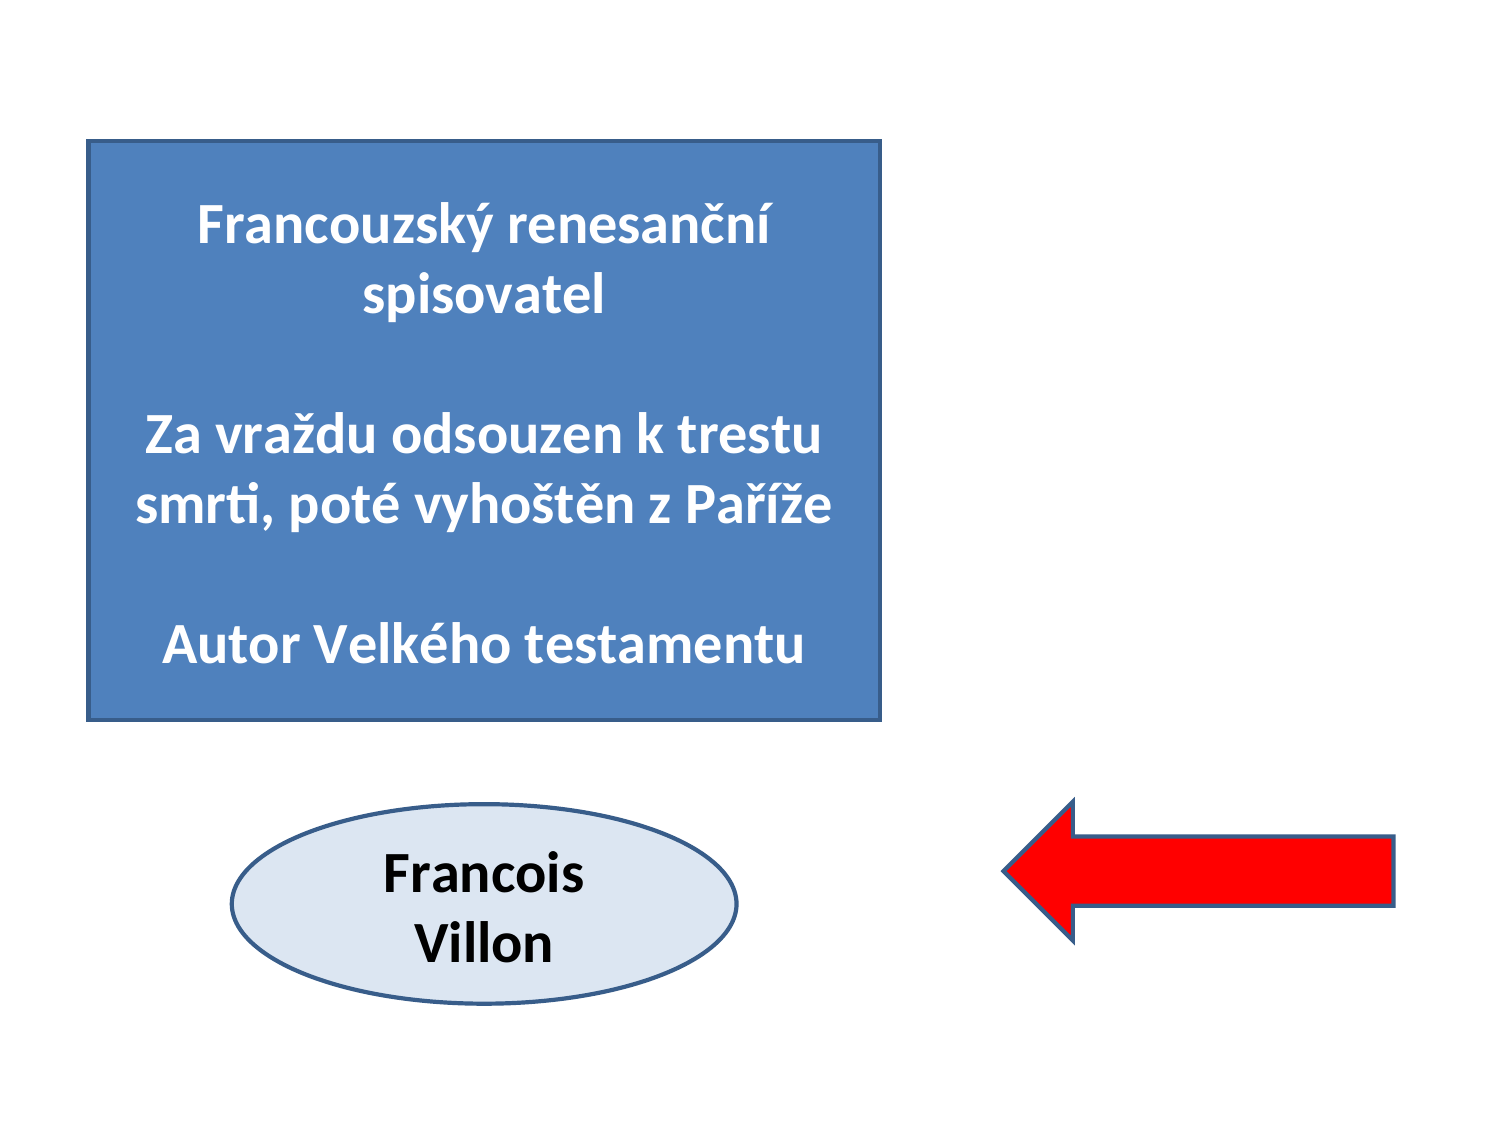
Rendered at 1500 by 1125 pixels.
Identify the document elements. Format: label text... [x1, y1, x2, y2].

text_box [1003, 801, 1394, 941]
text_box Francois Villon [231, 804, 737, 1004]
text_box Francouzský renesanční spisovatel Za vraždu odsouzen k trestu smrti, poté vyhoštěn z Paříže Autor Velkého testamentu [88, 140, 880, 720]
